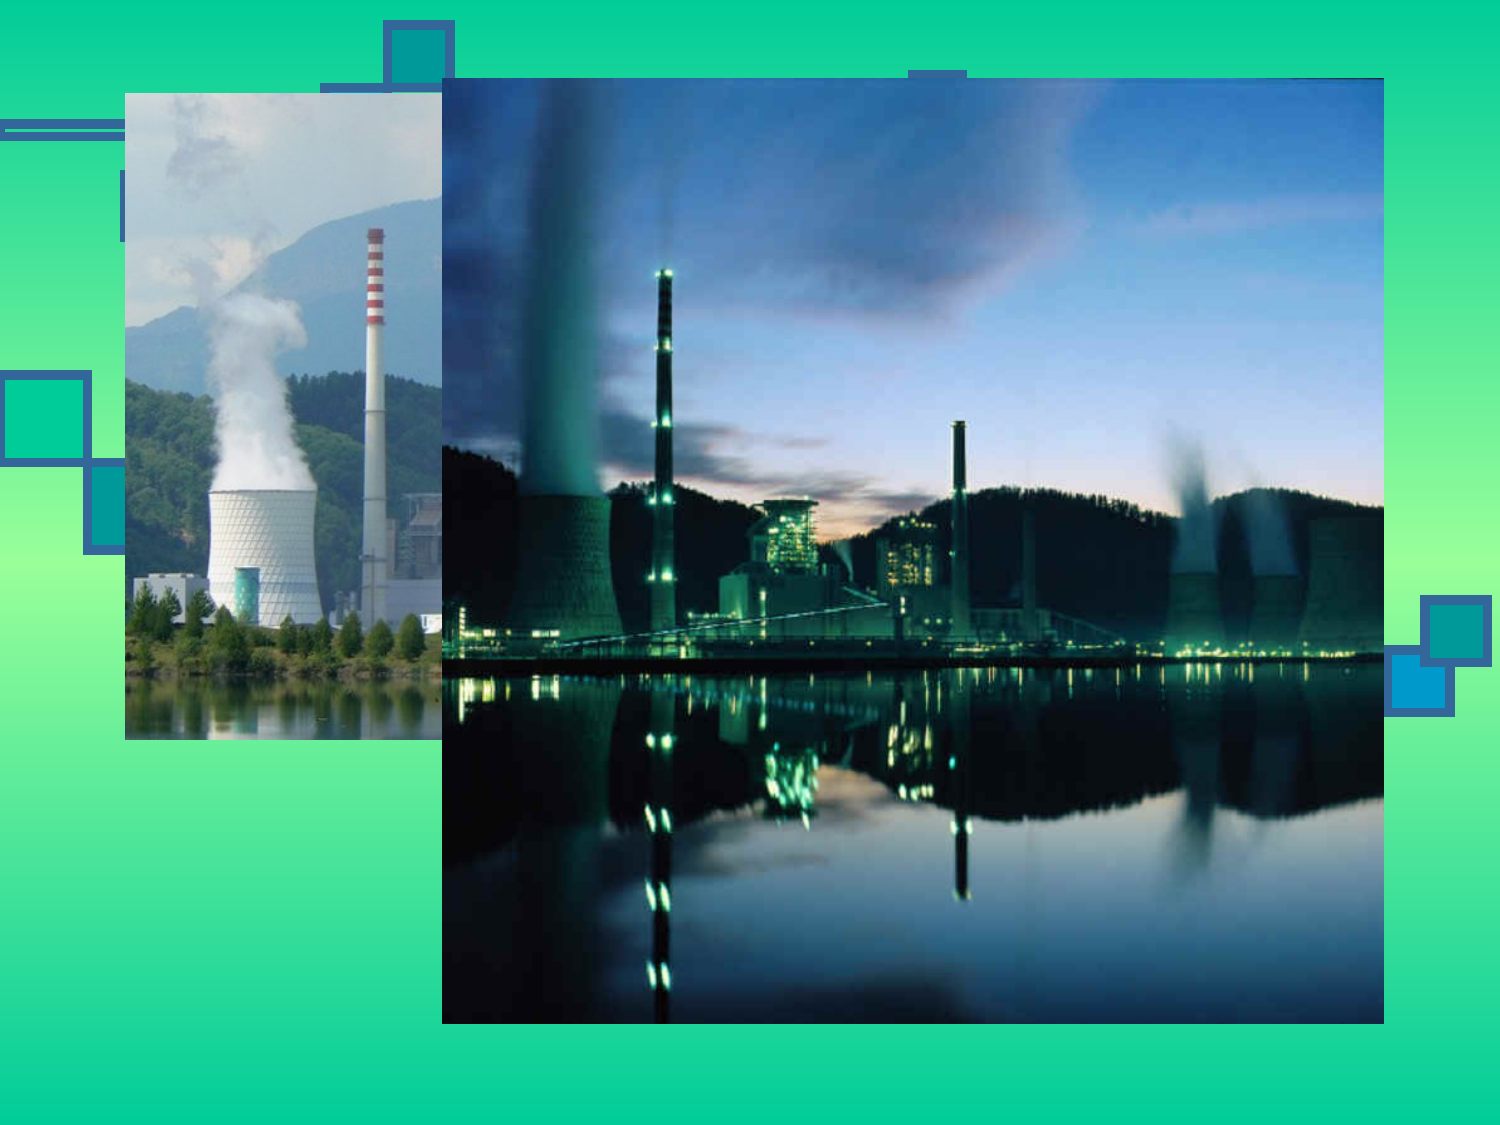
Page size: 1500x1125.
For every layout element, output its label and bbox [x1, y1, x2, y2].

picture [125, 78, 1384, 1024]
